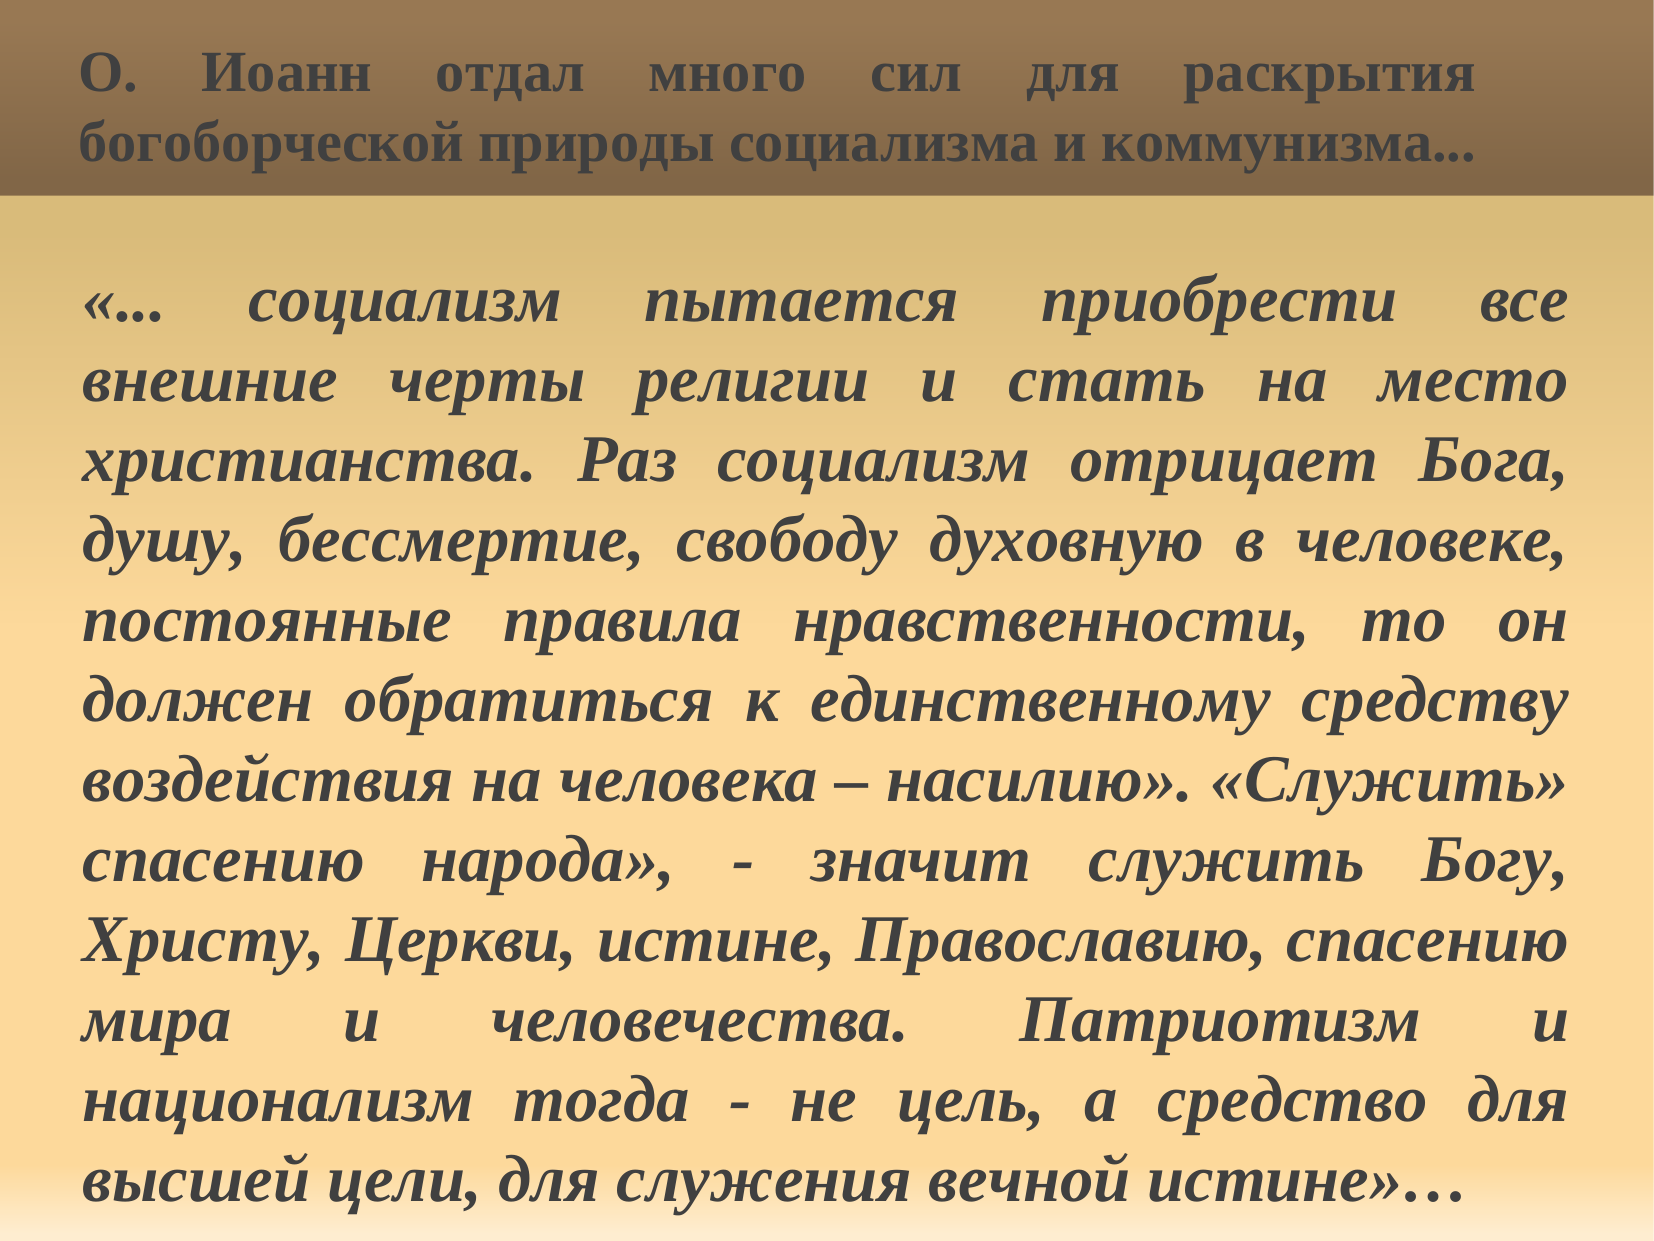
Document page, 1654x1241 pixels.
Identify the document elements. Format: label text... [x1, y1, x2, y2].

title О. Иоанн отдал много сил для раскрытия богоборческой природы социализма и коммунизма... [76, 7, 1565, 200]
subtitle «... социализм пытается приобрести все внешние черты религии и стать на место христианства. Раз социализм отрицает Бога, душу, бессмертие, свободу духовную в человеке, постоянные правила нравственности, то он должен обратиться к единственному средству воздействия на человека – насилию». «Служить» спасению народа», - значит служить Богу, Христу, Церкви, истине, Православию, спасению мира и человечества. Патриотизм и национализм тогда - не цель, а средство для высшей цели, для служения вечной истине»… [82, 255, 1571, 1144]
